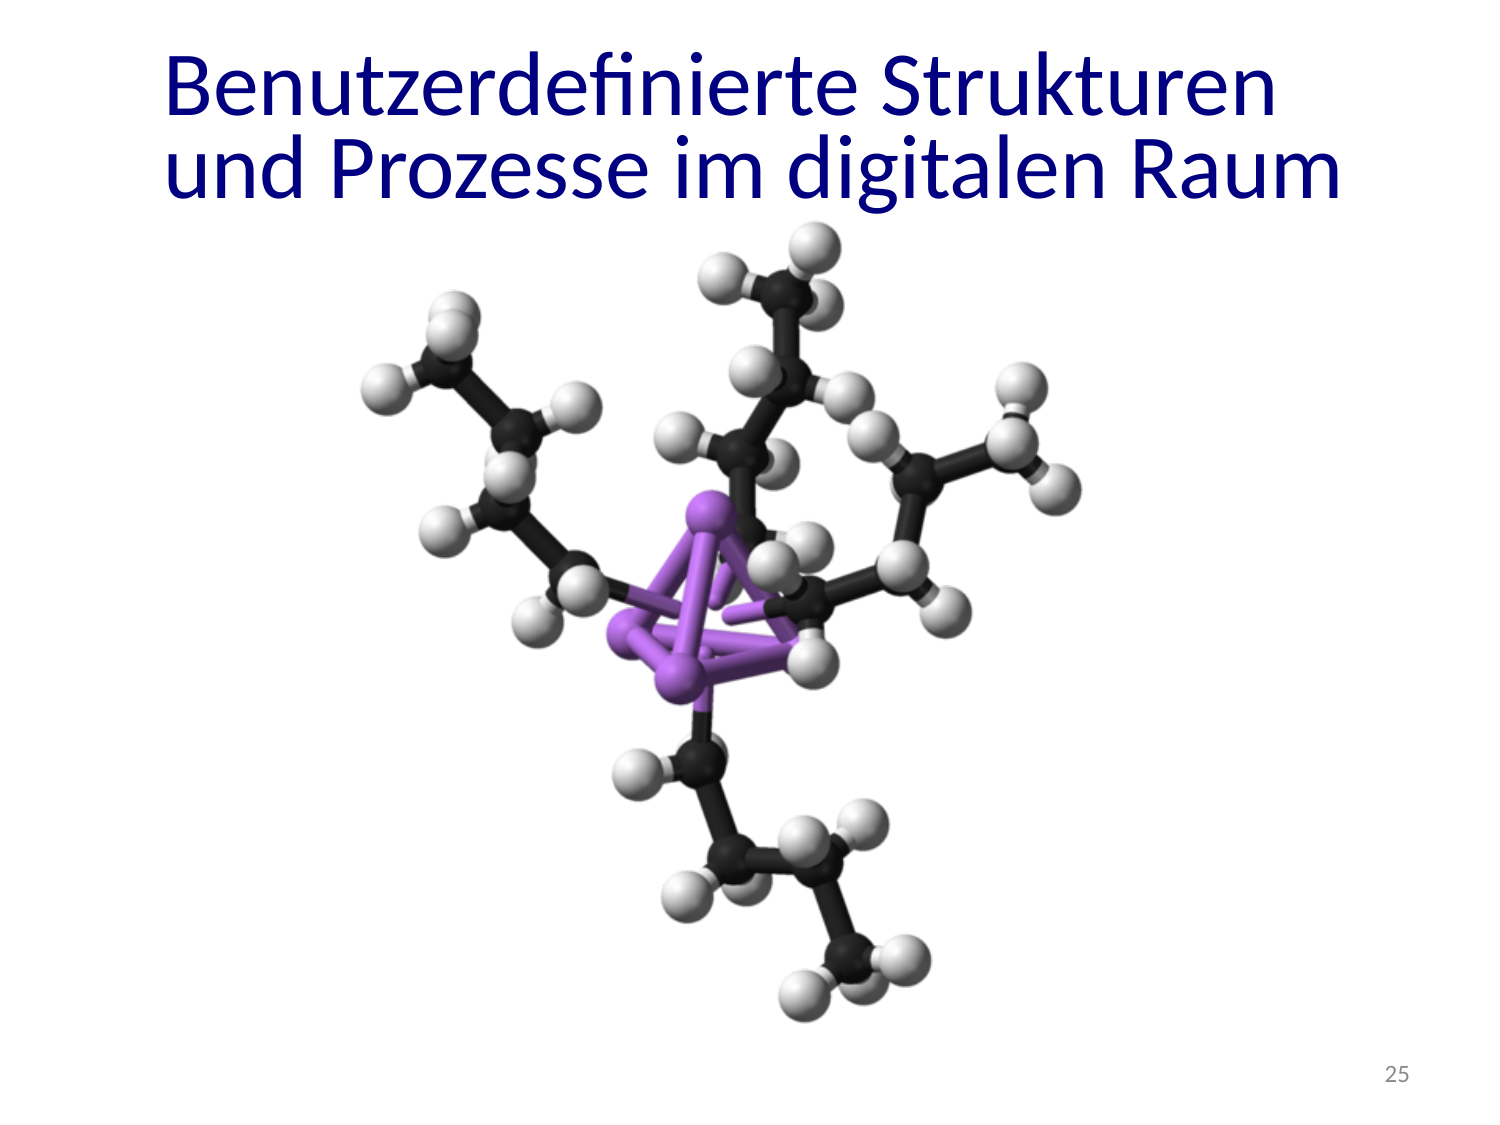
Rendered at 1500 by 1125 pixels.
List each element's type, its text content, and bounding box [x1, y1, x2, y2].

title Benutzerdefinierte Strukturen und Prozesse im digitalen Raum [163, 47, 1436, 231]
picture [321, 182, 1122, 1063]
